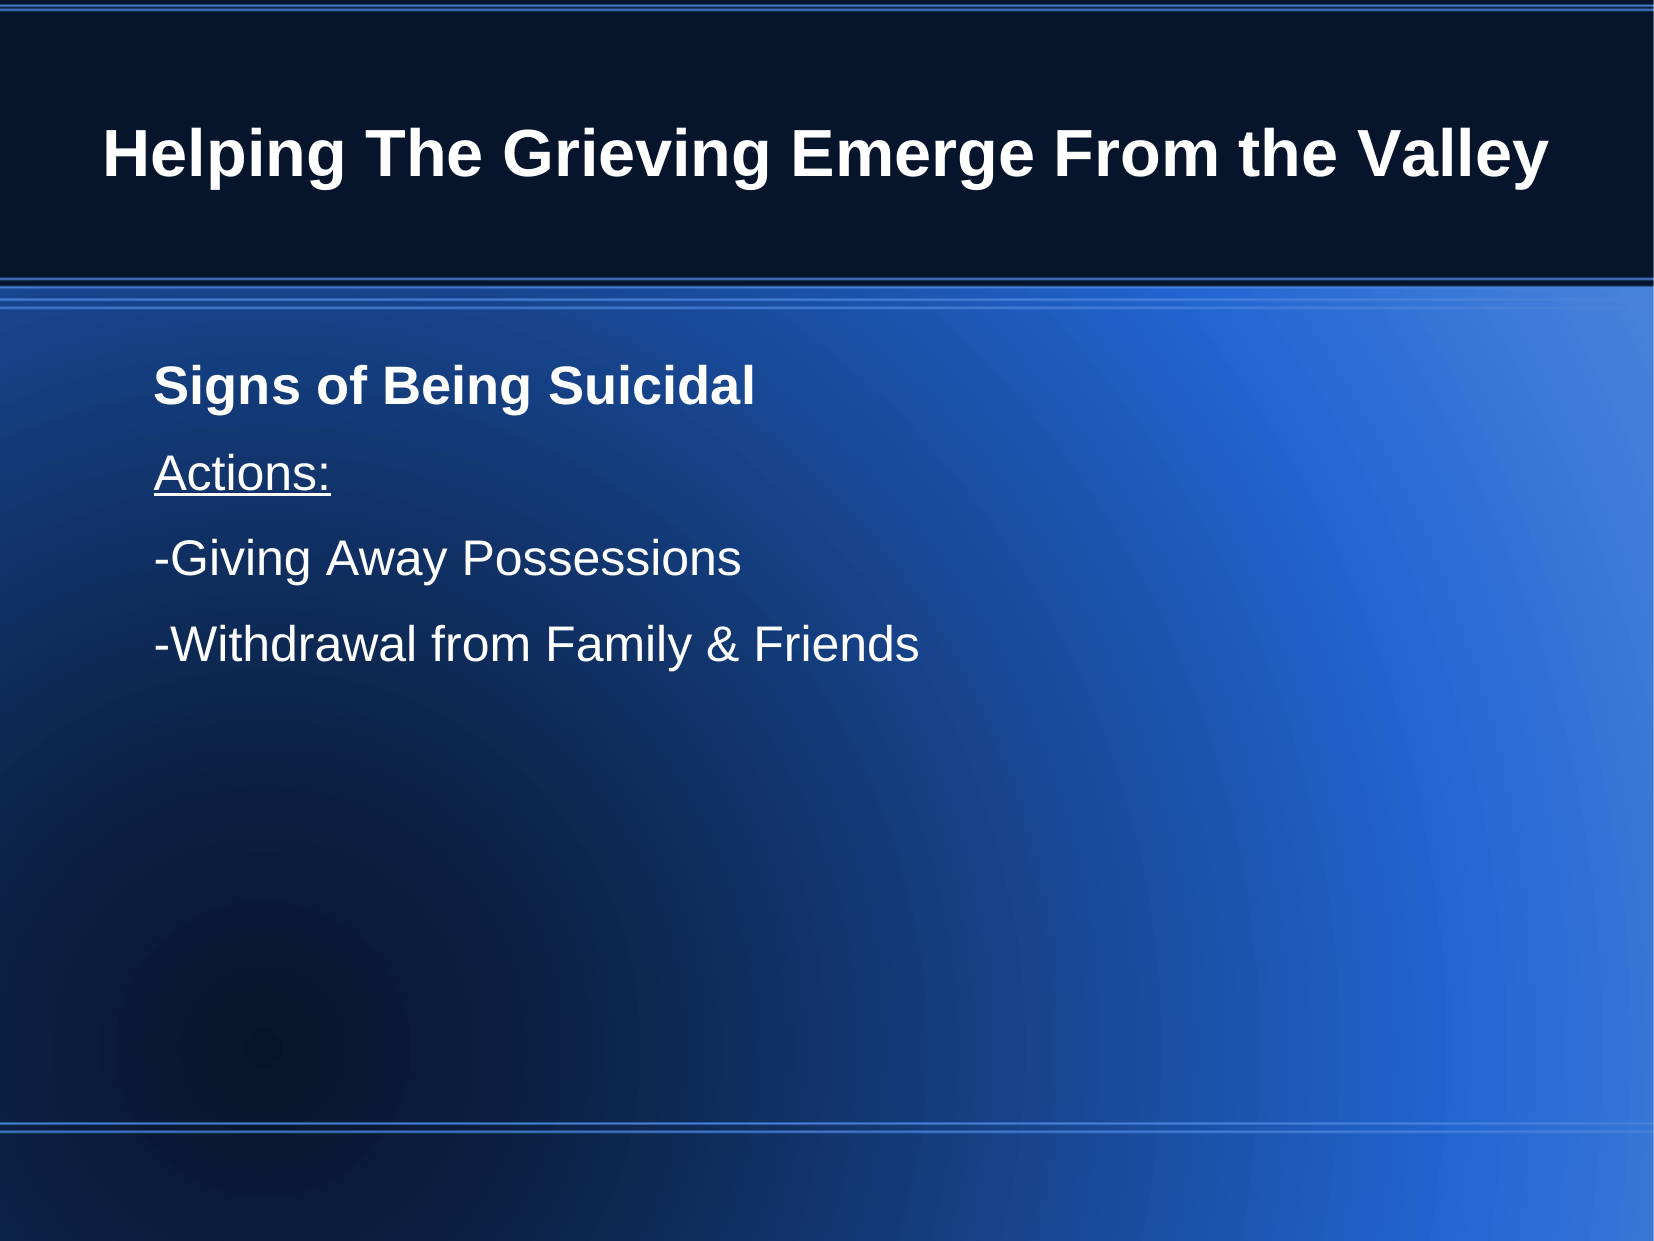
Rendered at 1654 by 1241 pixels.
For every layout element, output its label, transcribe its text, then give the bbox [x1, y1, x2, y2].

picture [0, 0, 1654, 1241]
list Signs of Being Suicidal Actions: -Giving Away Possessions -Withdrawal from Family & Friends [82, 355, 1571, 1058]
title Helping The Grieving Emerge From the Valley [82, 49, 1571, 257]
